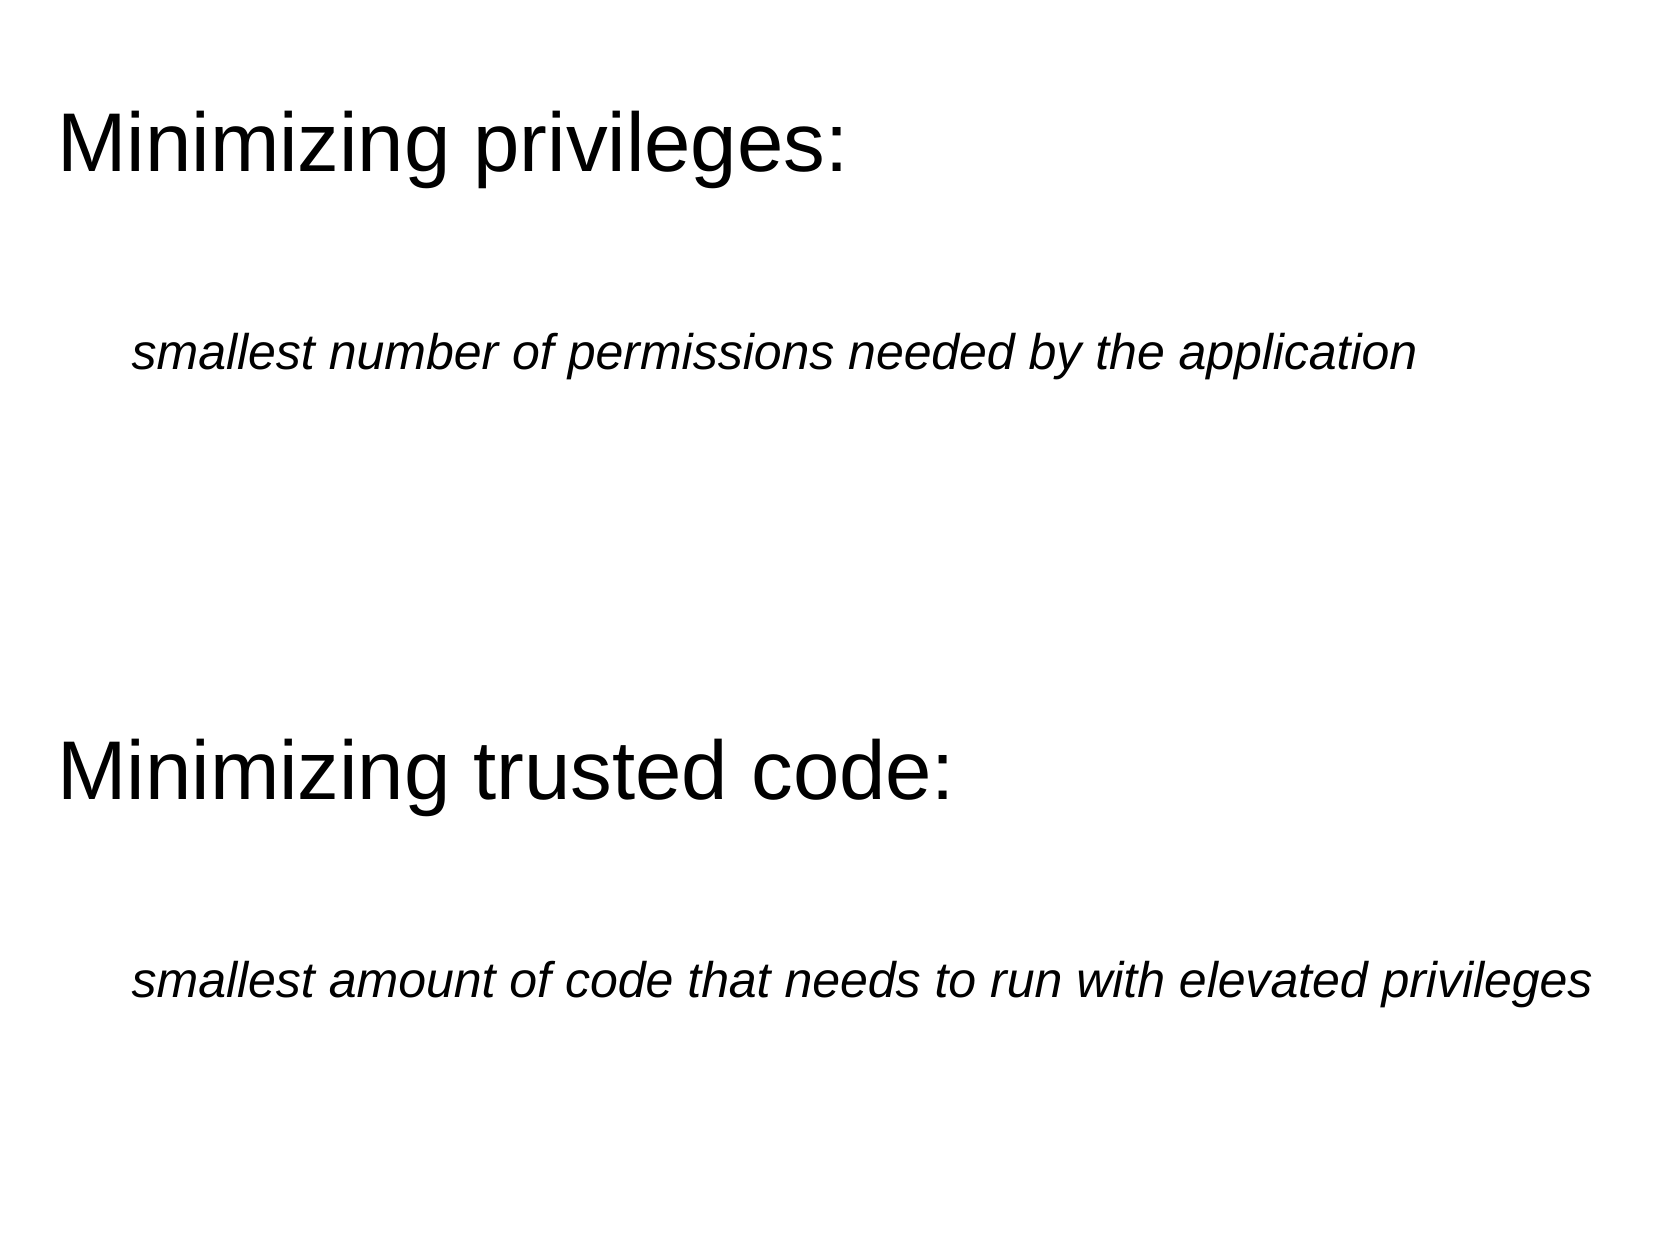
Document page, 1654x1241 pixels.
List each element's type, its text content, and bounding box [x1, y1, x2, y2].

text_box Minimizing privileges: smallest number of permissions needed by the application Minimizing trusted code: smallest amount of code that needs to run with elevated privileges [42, 88, 1603, 1126]
